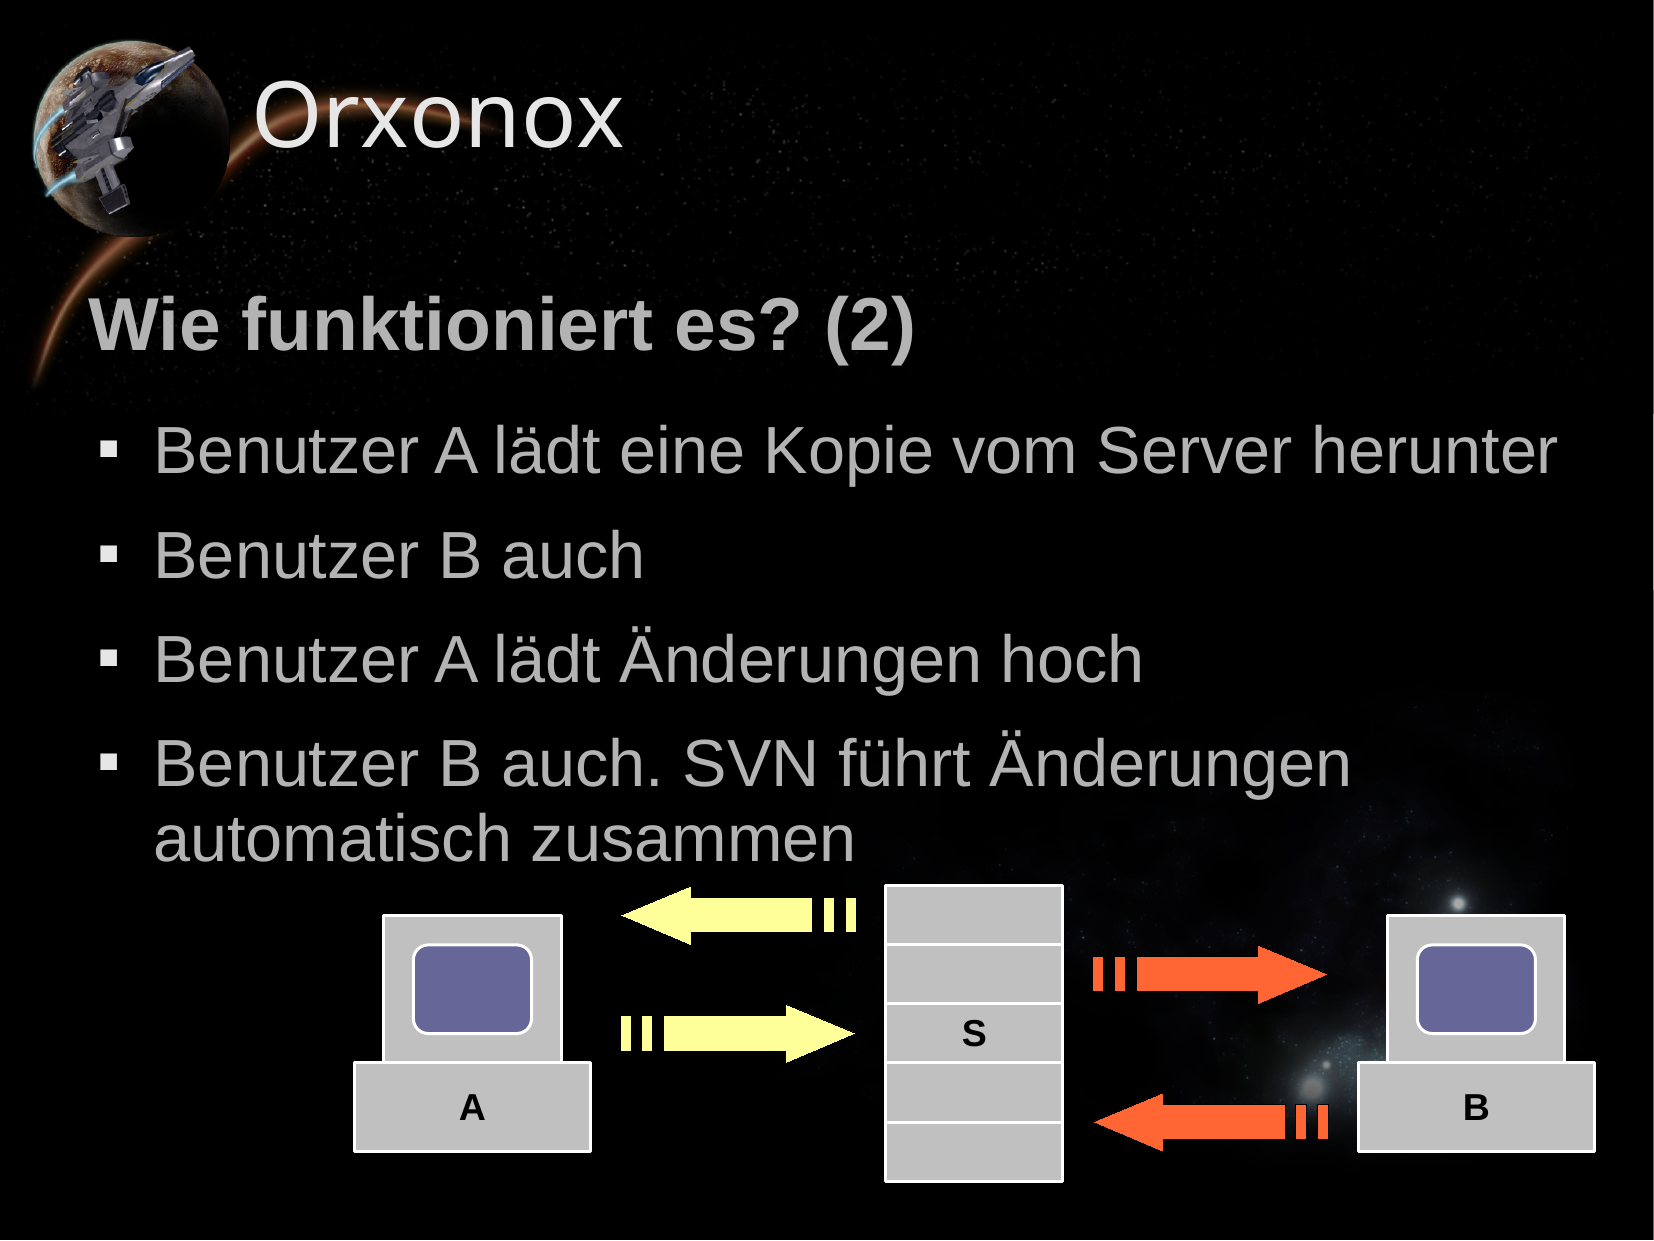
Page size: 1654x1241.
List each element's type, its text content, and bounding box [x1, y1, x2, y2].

picture [644, 590, 1654, 1240]
text_box [663, 1003, 857, 1064]
text_box [885, 1062, 1063, 1182]
text_box [823, 897, 835, 933]
text_box [1387, 915, 1565, 1062]
text_box [1092, 1092, 1286, 1153]
text_box [845, 897, 857, 933]
text_box B [1358, 1062, 1595, 1152]
text_box [1136, 944, 1329, 1005]
text_box [383, 915, 562, 1062]
text_box [1295, 1104, 1307, 1140]
text_box S [885, 1004, 1063, 1062]
text_box [1092, 956, 1104, 992]
text_box [620, 885, 813, 946]
title Wie funktioniert es? (2) [88, 265, 1577, 384]
text_box A [354, 1062, 591, 1152]
picture [0, 0, 1654, 521]
list Benutzer A lädt eine Kopie vom Server herunter Benutzer B auch Benutzer A lädt Änderungen hoch Benutzer B auch. SVN führt Änderungen automatisch zusammen [82, 413, 1571, 1232]
text_box [1114, 956, 1126, 992]
text_box [885, 885, 1063, 1004]
text_box [641, 1015, 653, 1052]
text_box [620, 1015, 632, 1052]
text_box [1317, 1104, 1329, 1140]
